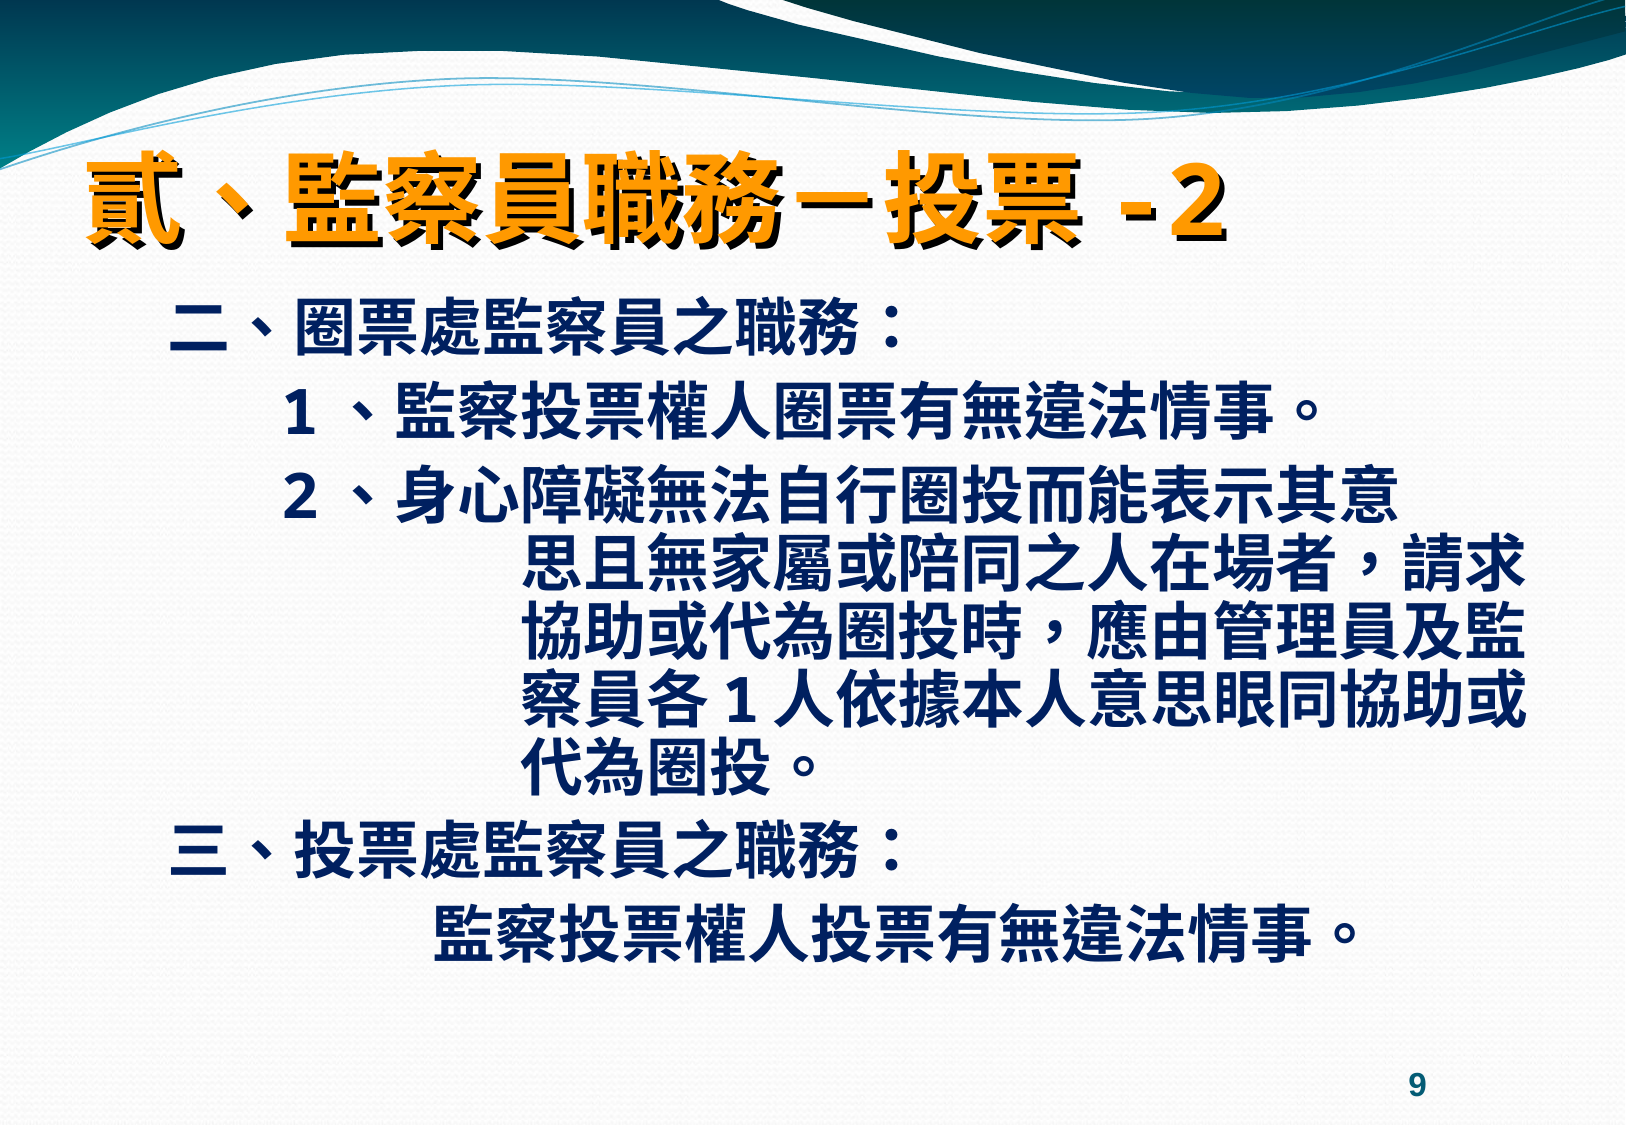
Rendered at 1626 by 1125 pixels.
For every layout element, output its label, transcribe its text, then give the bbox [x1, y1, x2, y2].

title 貳、監察員職務－投票-2 [82, 116, 1544, 256]
list 二、圈票處監察員之職務： 1、監察投票權人圈票有無違法情事。 2、身心障礙無法自行圈投而能表示其意 思且無家屬或陪同之人在場者，請求 協助或代為圈投時，應由管理員及監 察員各1人依據本人意思眼同協助或 代為圈投。 三、投票處監察員之職務： 監察投票權人投票有無違法情事。 [115, 289, 1593, 1103]
text_box [1408, 1042, 1544, 1103]
